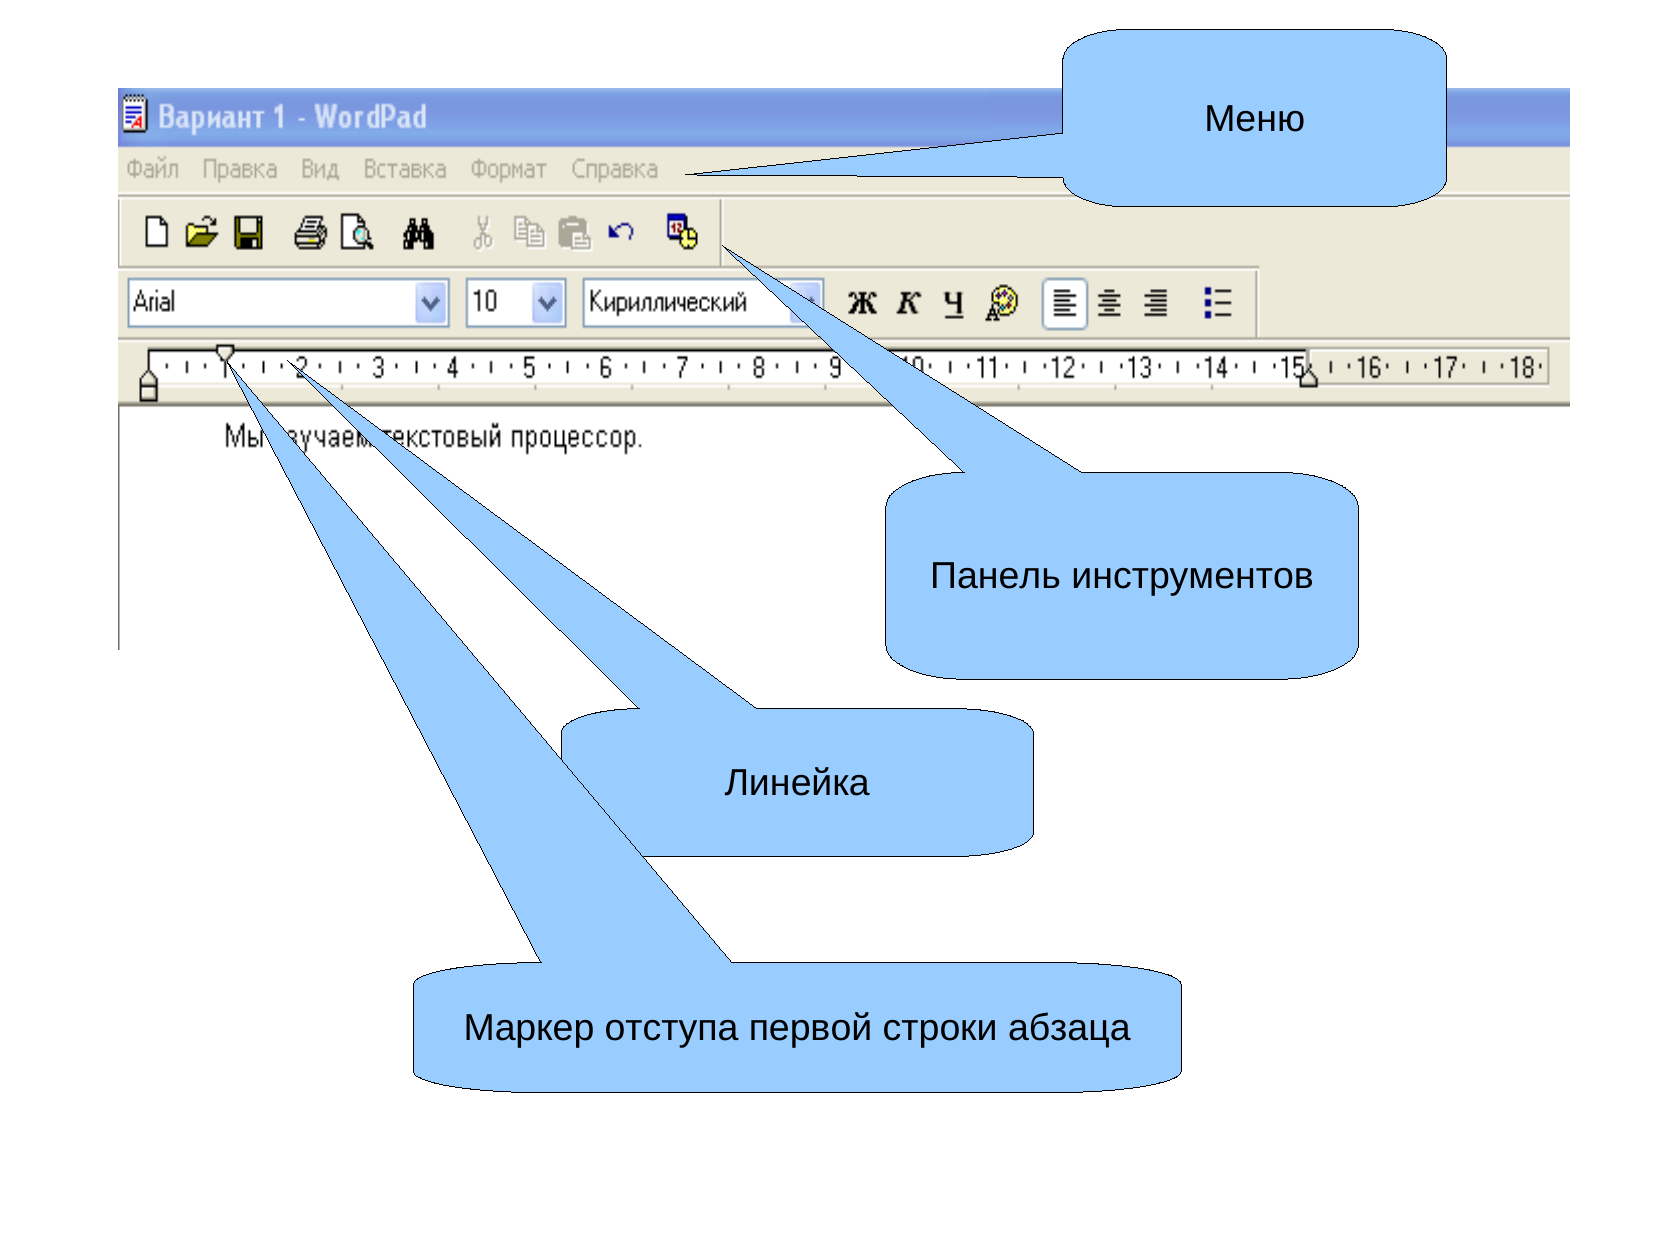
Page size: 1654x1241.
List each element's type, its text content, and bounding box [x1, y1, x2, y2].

text_box Линейка [287, 360, 1034, 857]
text_box Меню [685, 29, 1447, 207]
text_box Маркер отступа первой строки абзаца [227, 361, 1182, 1093]
text_box Панель инструментов [722, 245, 1359, 680]
picture [118, 88, 1570, 650]
